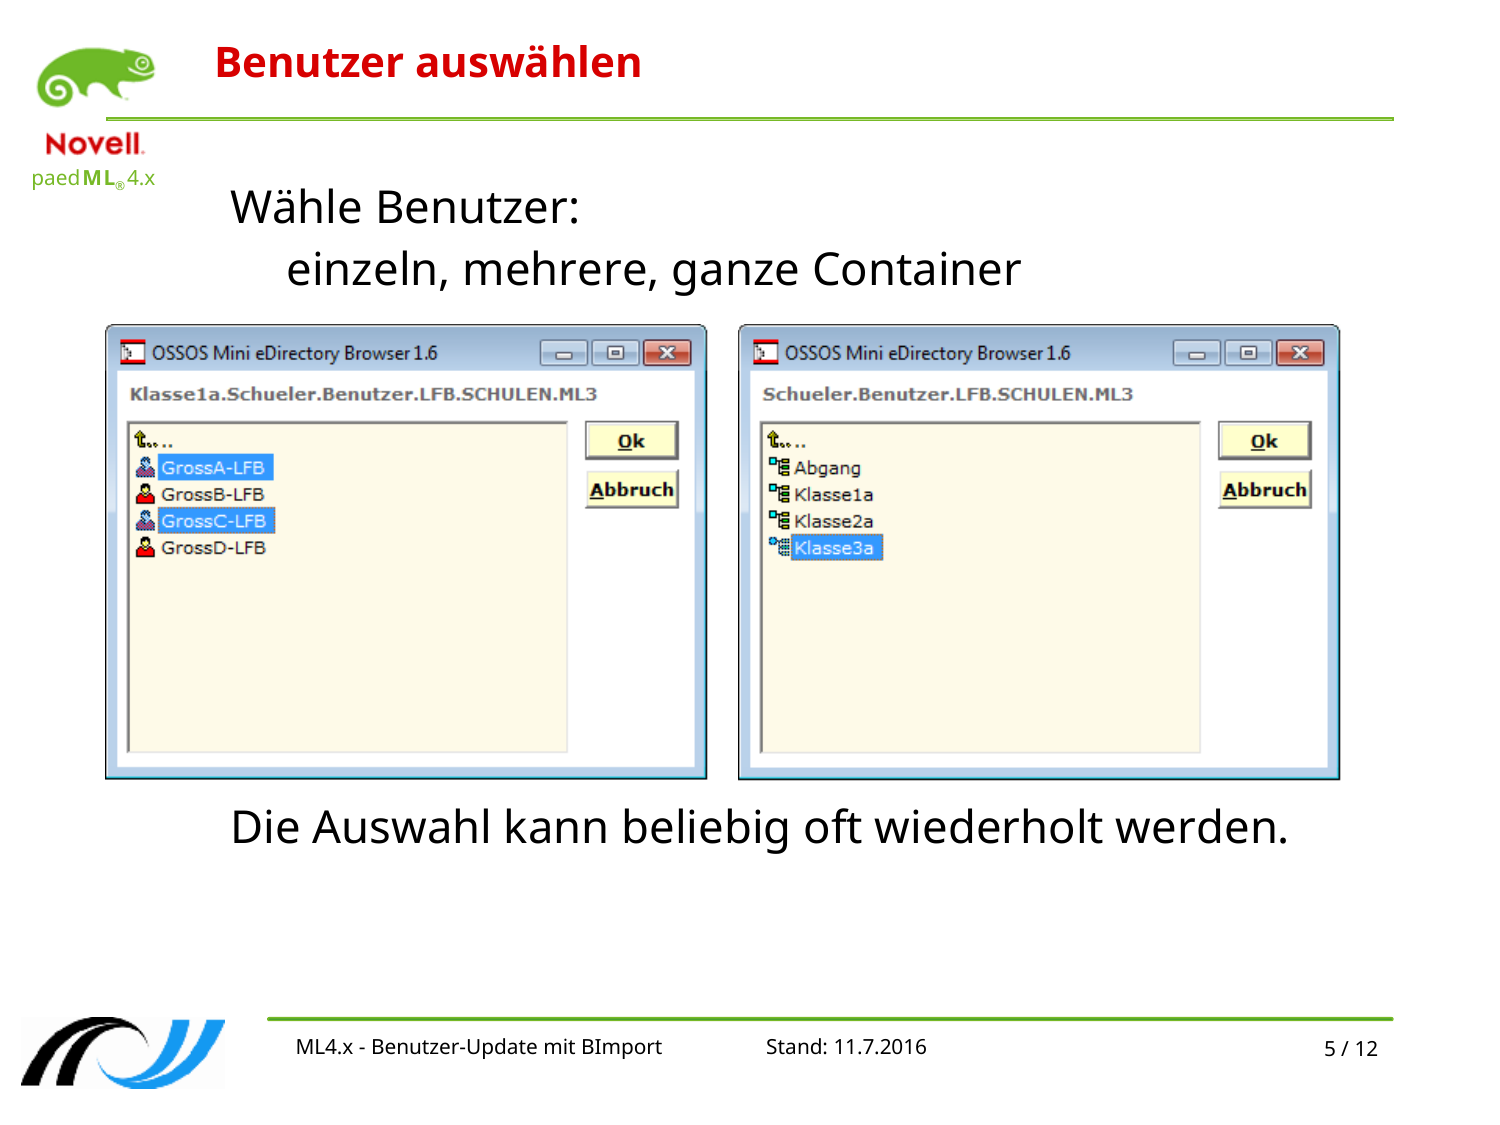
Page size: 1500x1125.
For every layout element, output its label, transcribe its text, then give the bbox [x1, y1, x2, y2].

list Die Auswahl kann beliebig oft wiederholt werden. [230, 795, 1388, 945]
list Wähle Benutzer: einzeln, mehrere, ganze Container [230, 174, 1388, 325]
picture [738, 324, 1342, 782]
picture [21, 1017, 225, 1089]
title Benutzer auswählen [214, 16, 1393, 108]
picture [24, 32, 167, 175]
picture [105, 324, 709, 783]
